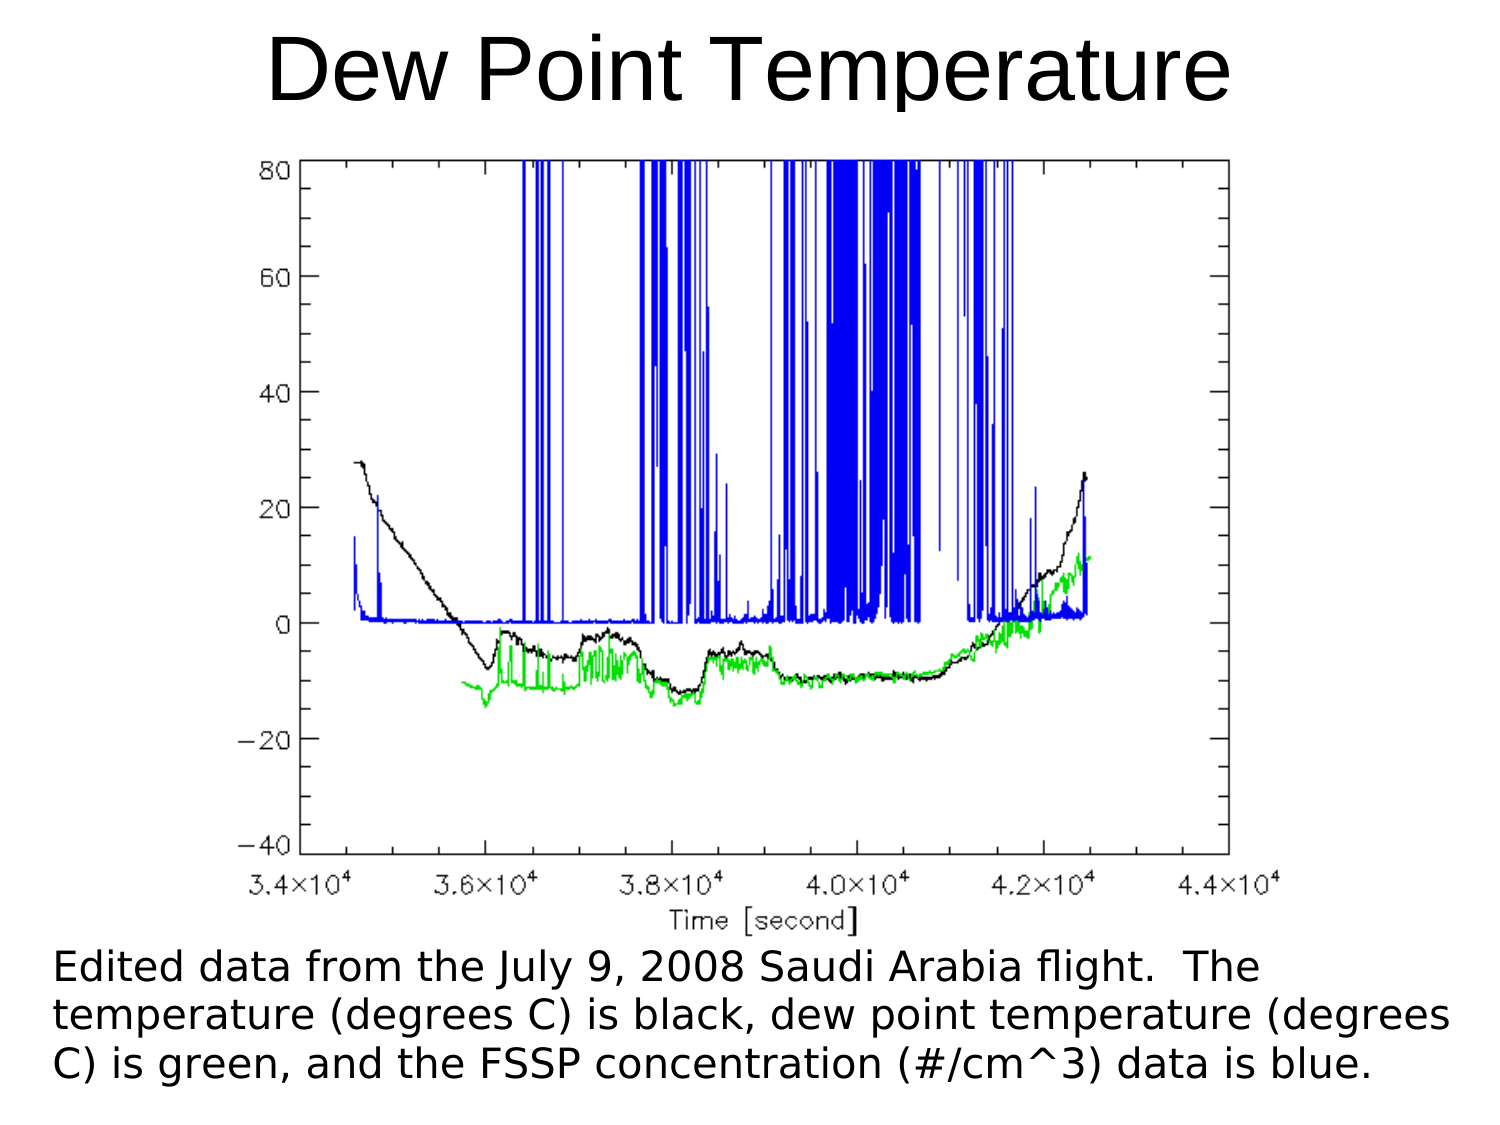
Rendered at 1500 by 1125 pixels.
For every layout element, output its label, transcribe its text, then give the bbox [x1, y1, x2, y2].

picture [131, 112, 1288, 938]
text_box Edited data from the July 9, 2008 Saudi Arabia flight. The temperature (degrees C) is black, dew point temperature (degrees C) is green, and the FSSP concentration (#/cm^3) data is blue. [37, 934, 1488, 1096]
title Dew Point Temperature [75, 0, 1426, 138]
